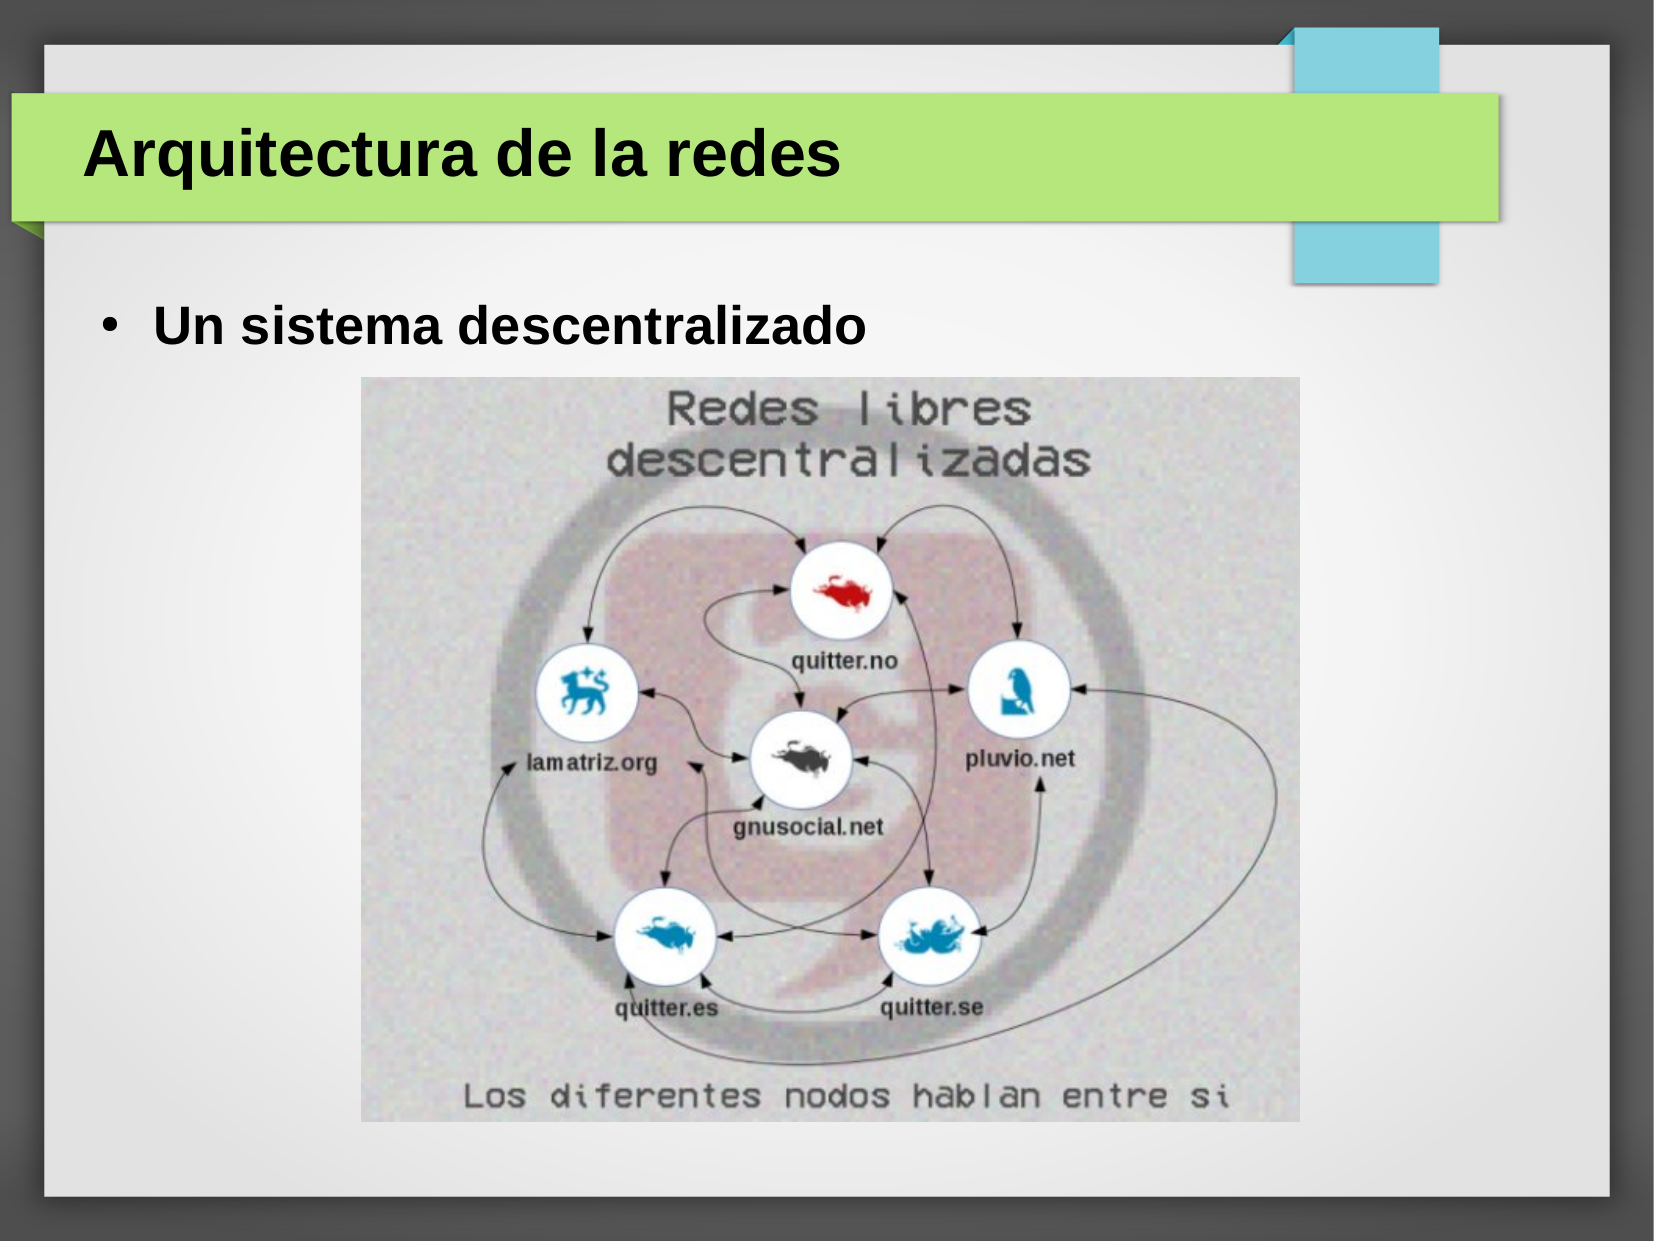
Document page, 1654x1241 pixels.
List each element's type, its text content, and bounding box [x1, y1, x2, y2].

list Un sistema descentralizado [82, 295, 1571, 378]
title Arquitectura de la redes [82, 94, 1264, 213]
picture [0, 0, 1654, 1241]
